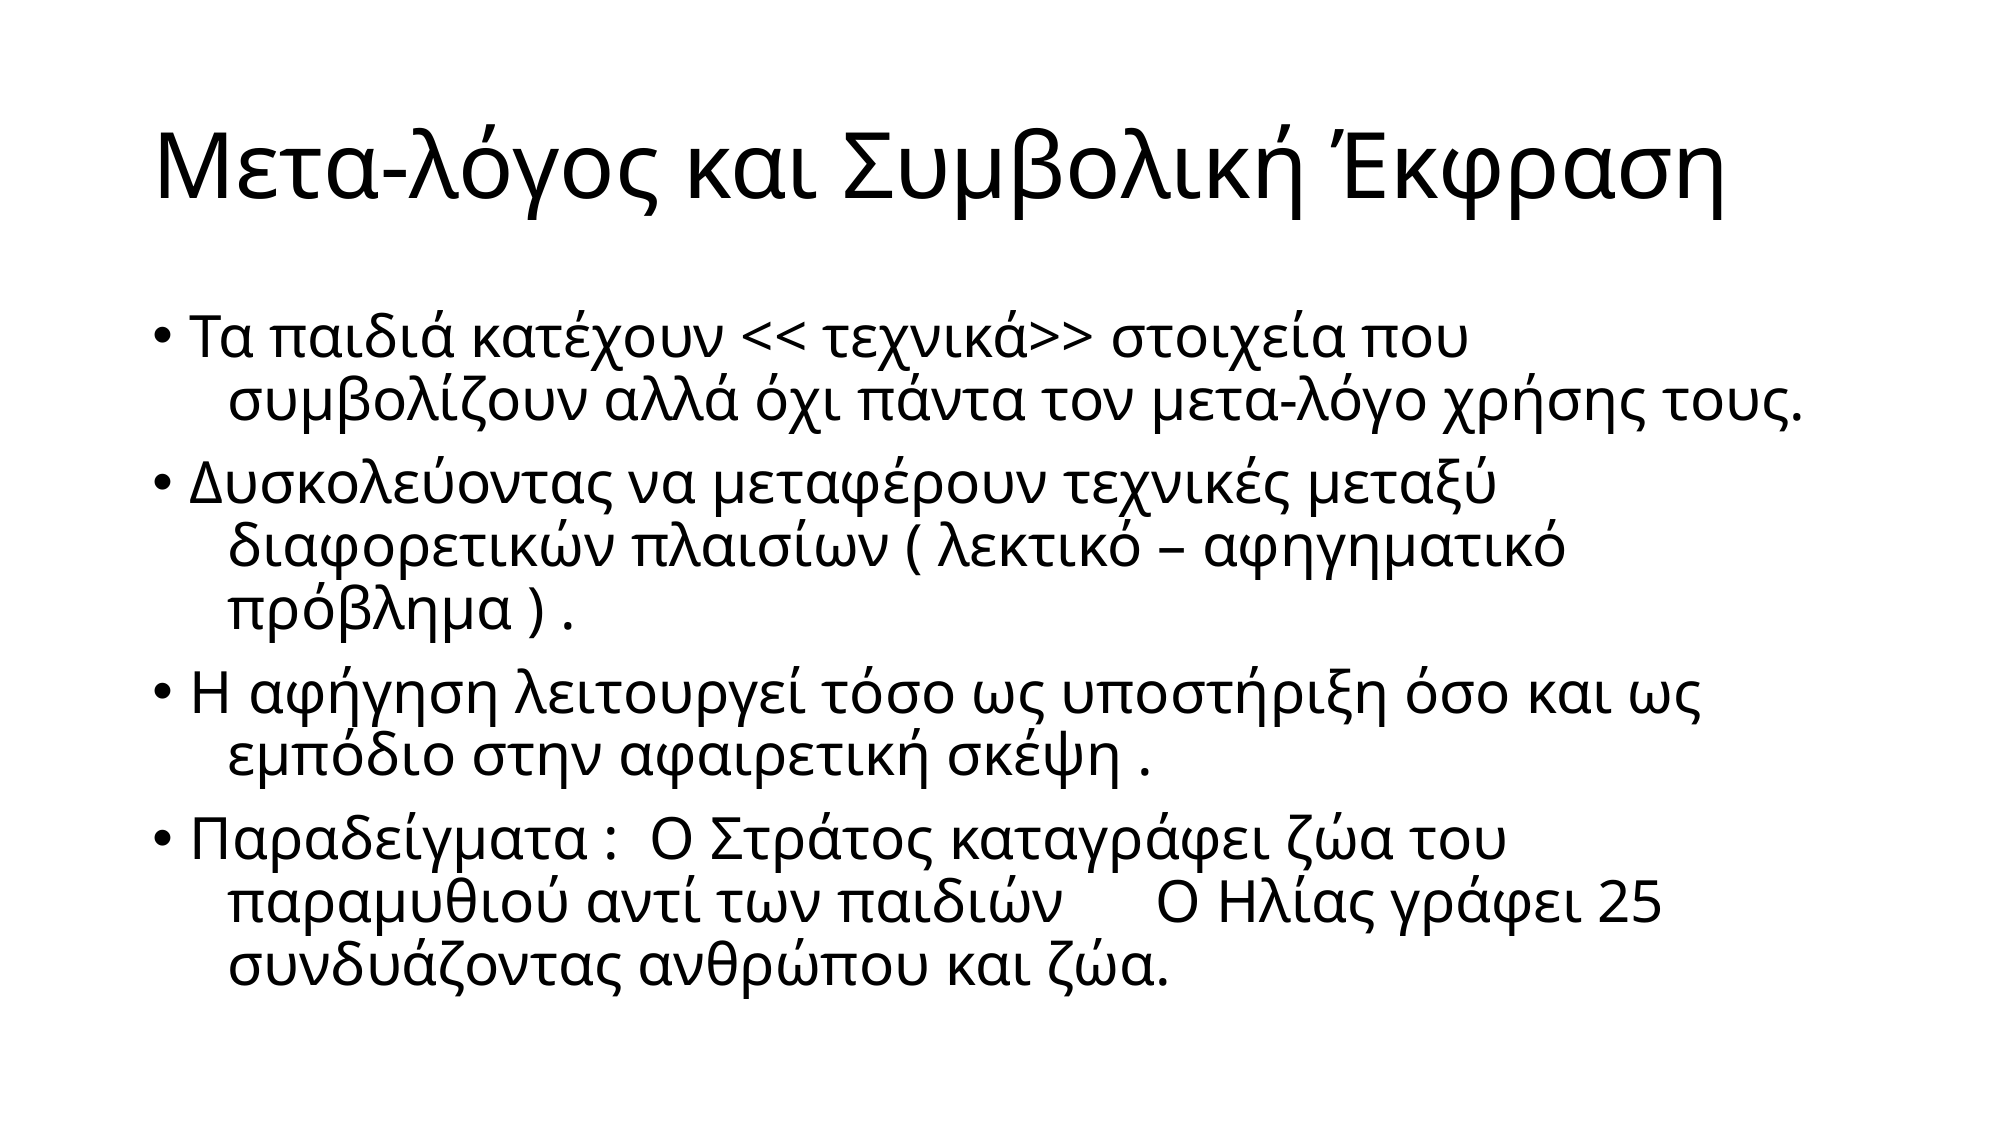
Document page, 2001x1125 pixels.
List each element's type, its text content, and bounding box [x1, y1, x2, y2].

list Τα παιδιά κατέχουν << τεχνικά>> στοιχεία που συμβολίζουν αλλά όχι πάντα τον μετα-λόγο χρήσης τους. Δυσκολεύοντας να μεταφέρουν τεχνικές μεταξύ διαφορετικών πλαισίων ( λεκτικό – αφηγηματικό πρόβλημα ) . Η αφήγηση λειτουργεί τόσο ως υποστήριξη όσο και ως εμπόδιο στην αφαιρετική σκέψη . Παραδείγματα : Ο Στράτος καταγράφει ζώα του παραμυθιού αντί των παιδιών Ο Ηλίας γράφει 25 συνδυάζοντας ανθρώπου και ζώα. [137, 299, 1863, 1014]
title Μετα-λόγος και Συμβολική Έκφραση [137, 59, 1863, 278]
